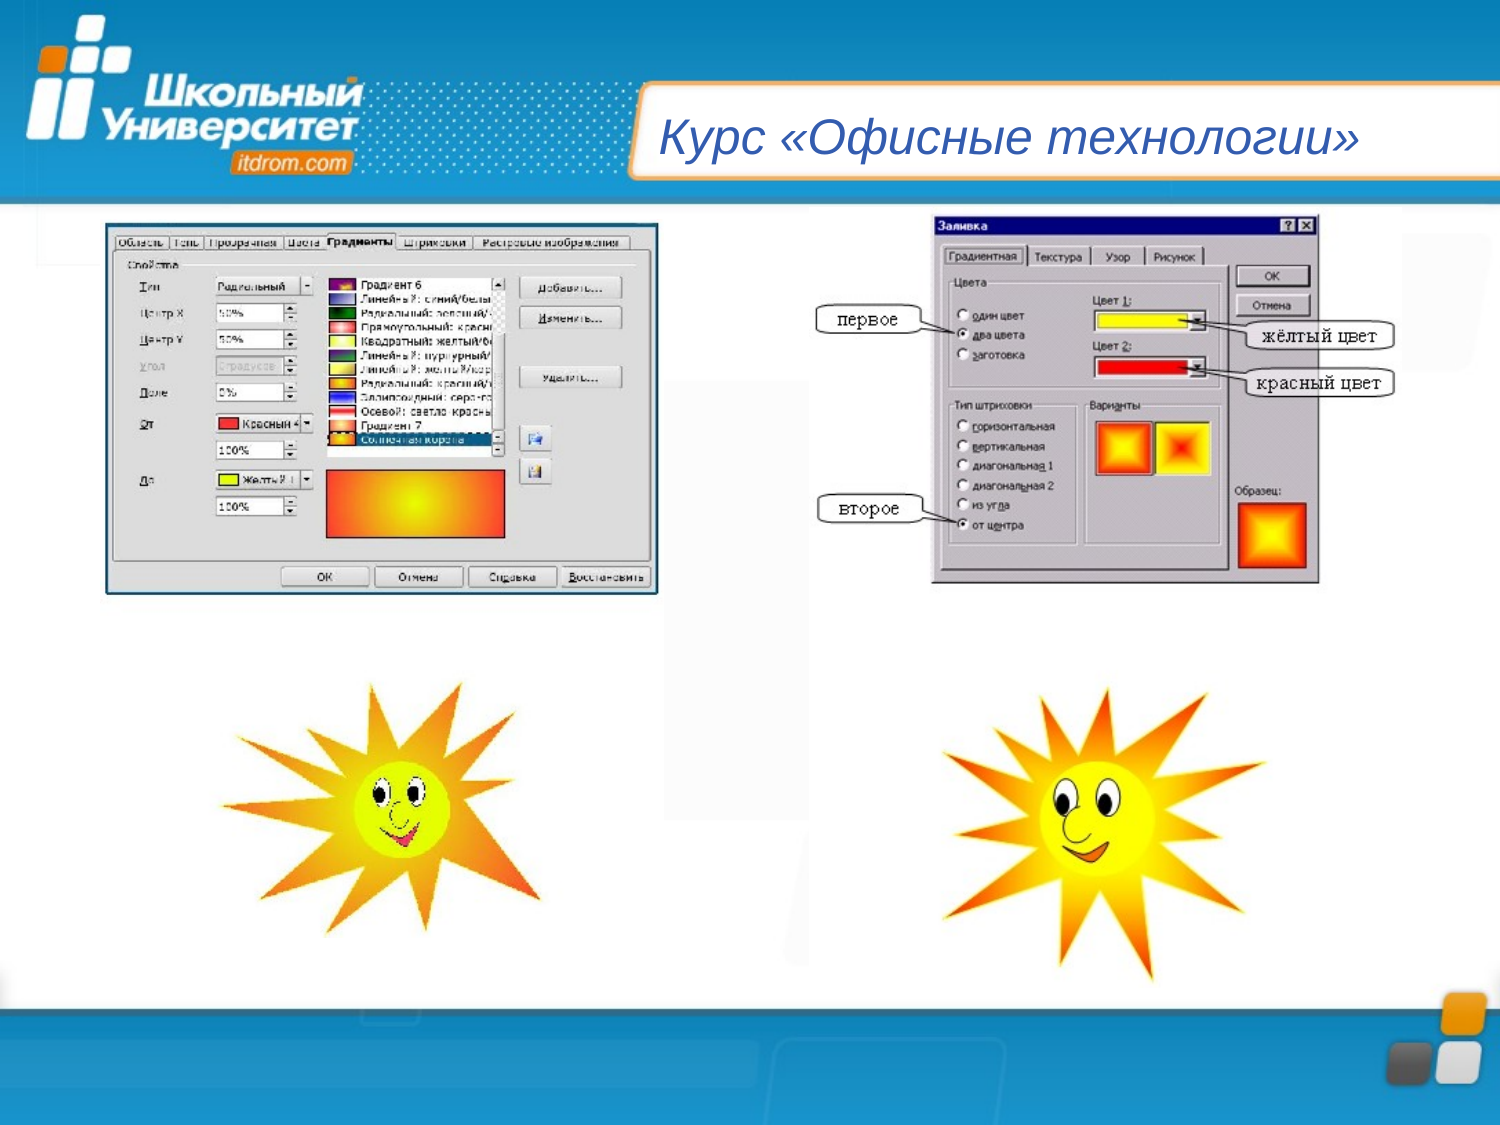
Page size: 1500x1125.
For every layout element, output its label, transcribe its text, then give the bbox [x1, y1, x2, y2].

title Курс «Офисные технологии» [643, 78, 1483, 197]
picture [0, 13, 1500, 1125]
